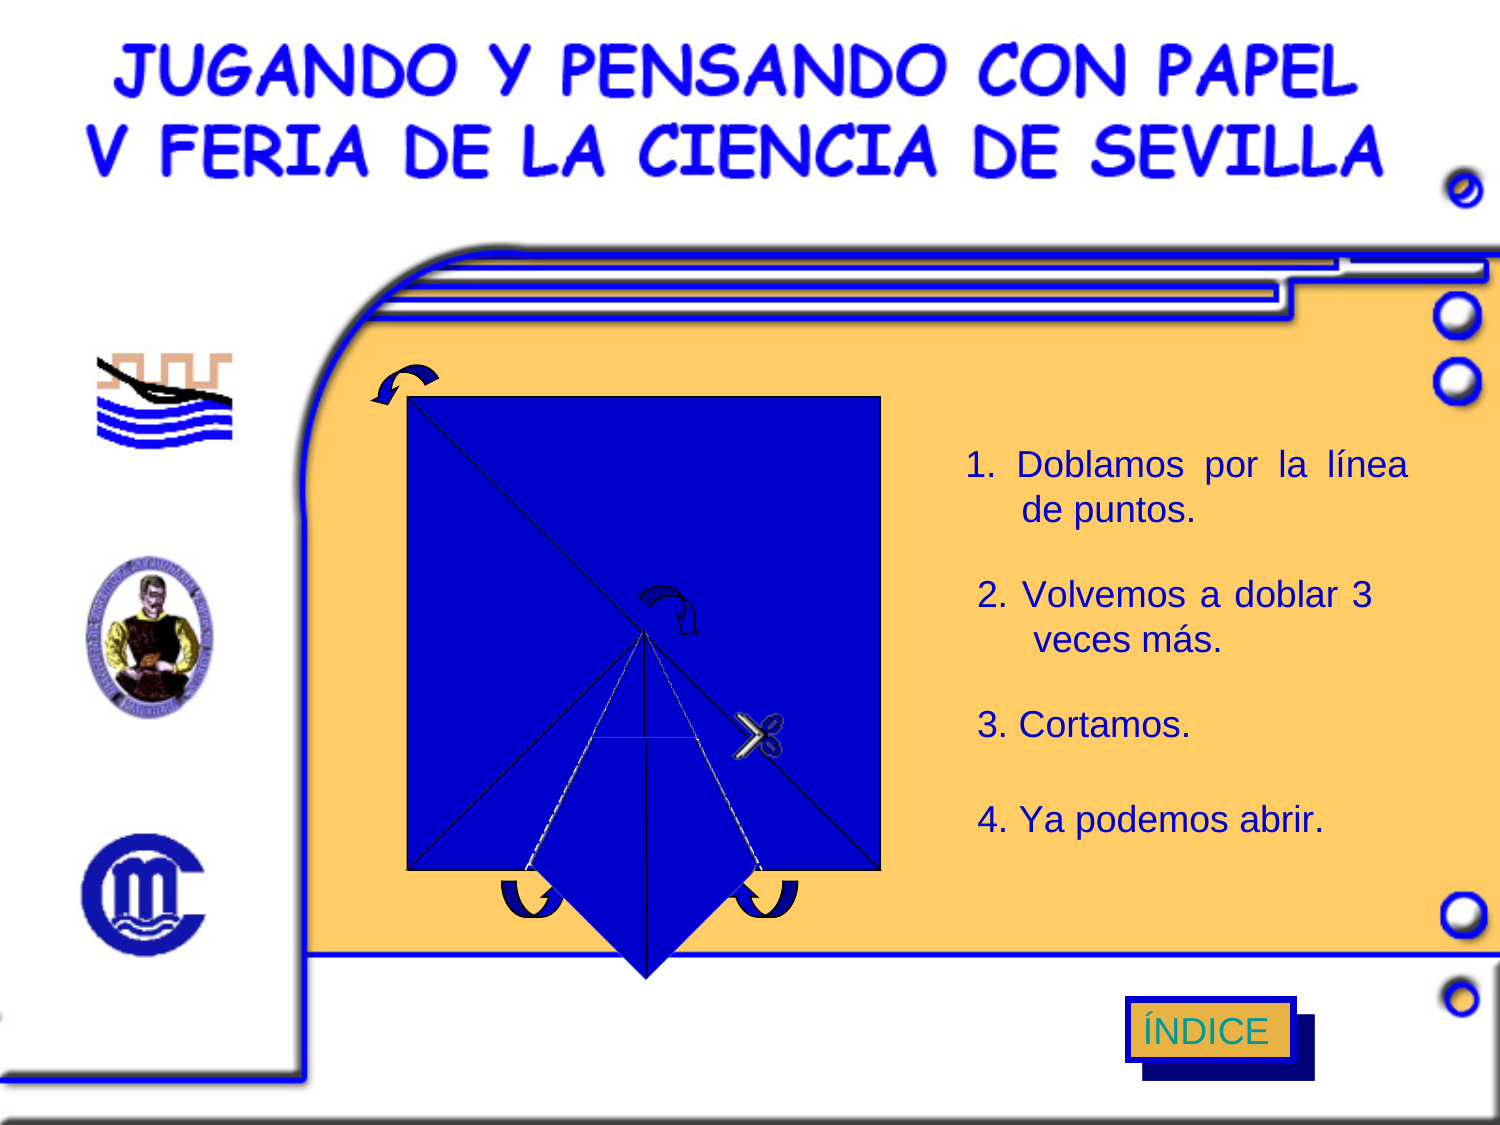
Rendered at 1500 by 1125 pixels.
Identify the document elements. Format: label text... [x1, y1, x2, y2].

picture [0, 0, 1500, 1125]
text_box 3. Cortamos. [962, 692, 1258, 753]
text_box [372, 365, 439, 405]
text_box 1. Doblamos por la línea de puntos. [950, 432, 1424, 538]
text_box ÍNDICE [1128, 999, 1294, 1060]
text_box [407, 397, 881, 870]
text_box 4. Ya podemos abrir. [962, 786, 1365, 848]
text_box 2. Volvemos a doblar 3 veces más. [962, 562, 1388, 668]
